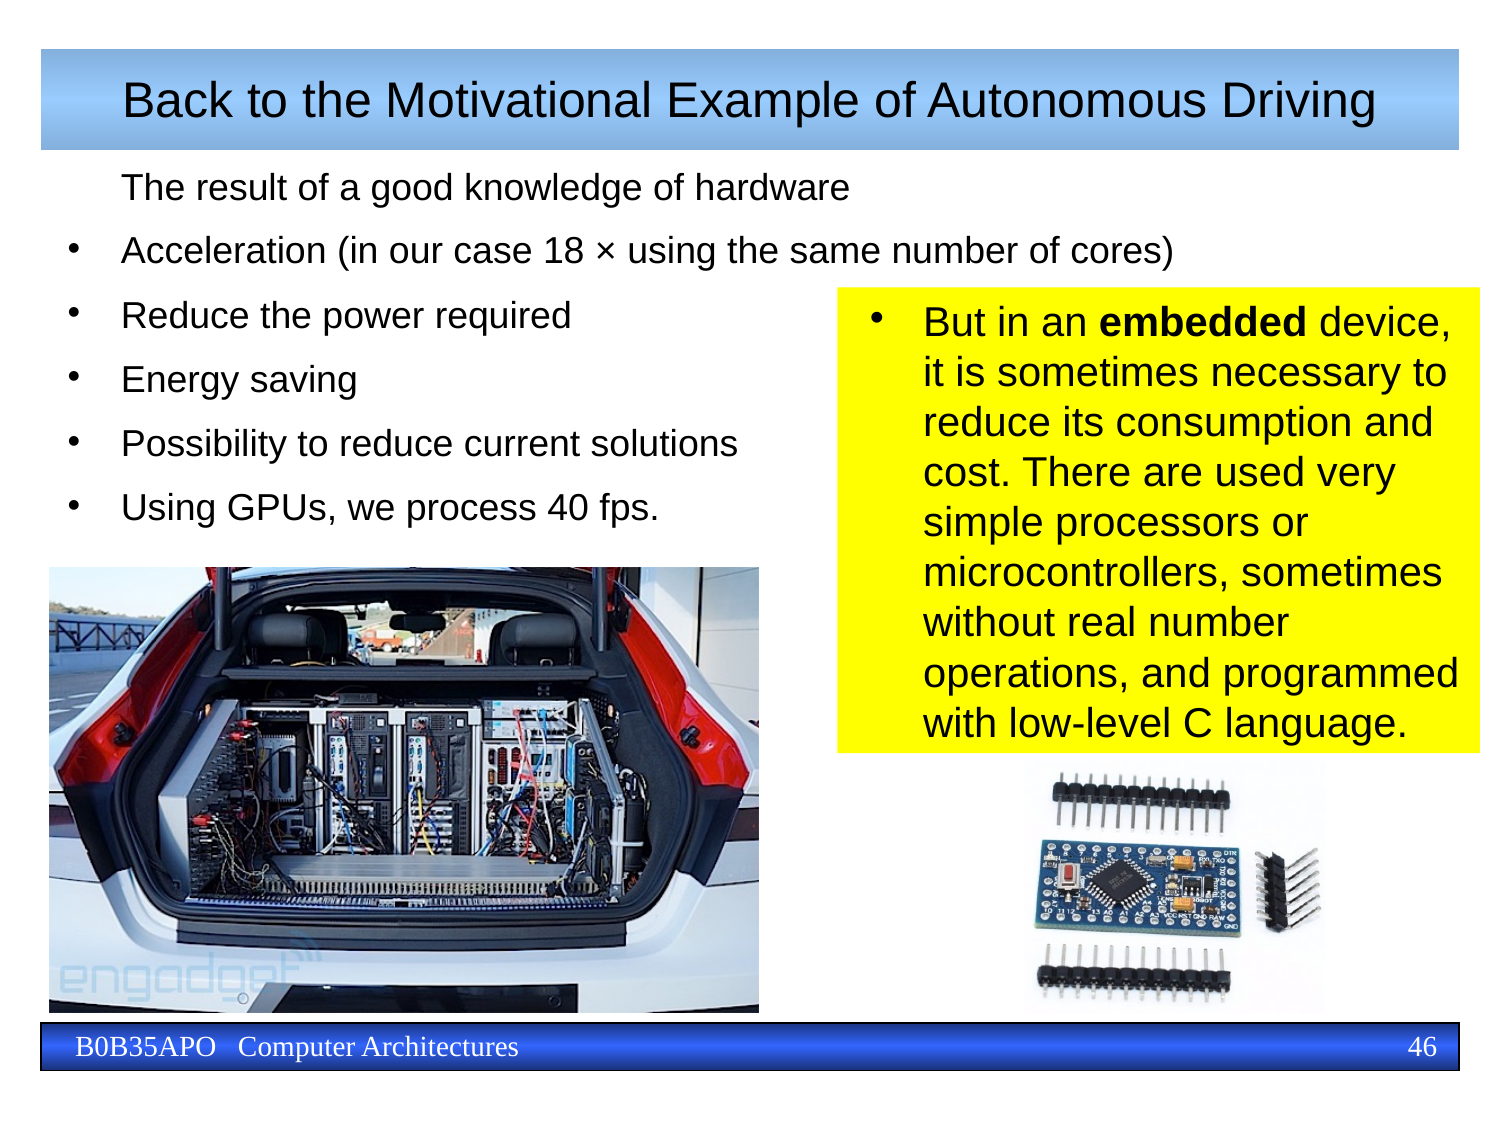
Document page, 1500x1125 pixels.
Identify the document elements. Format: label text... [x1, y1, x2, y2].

picture [49, 567, 759, 1013]
text_box The result of a good knowledge of hardware Acceleration (in our case 18 × using the same number of cores) Reduce the power required Energy saving Possibility to reduce current solutions Using GPUs, we process 40 fps. [49, 162, 1434, 550]
title Back to the Motivational Example of Autonomous Driving [41, 49, 1459, 150]
text_box But in an embedded device, it is sometimes necessary to reduce its consumption and cost. There are used very simple processors or microcontrollers, sometimes without real number operations, and programmed with low-level C language. [837, 287, 1480, 754]
picture [1024, 760, 1325, 1013]
